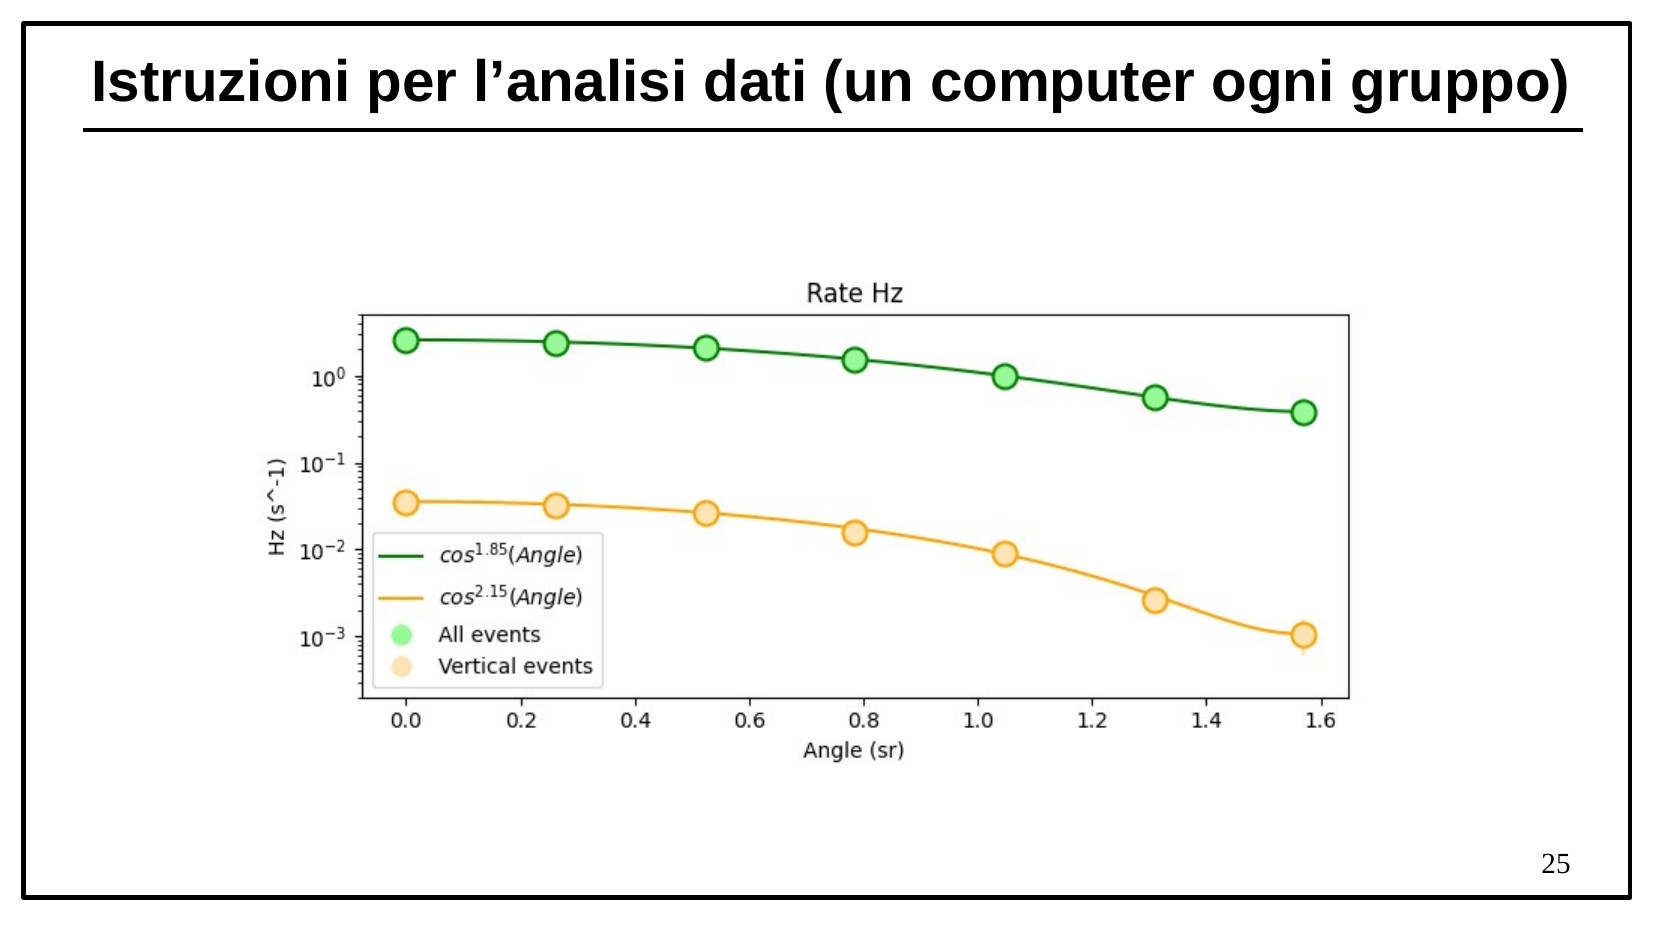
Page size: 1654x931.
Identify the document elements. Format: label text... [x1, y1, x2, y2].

text_box Istruzioni per l’analisi dati (un computer ogni gruppo) [76, 41, 1601, 154]
picture [245, 259, 1371, 785]
